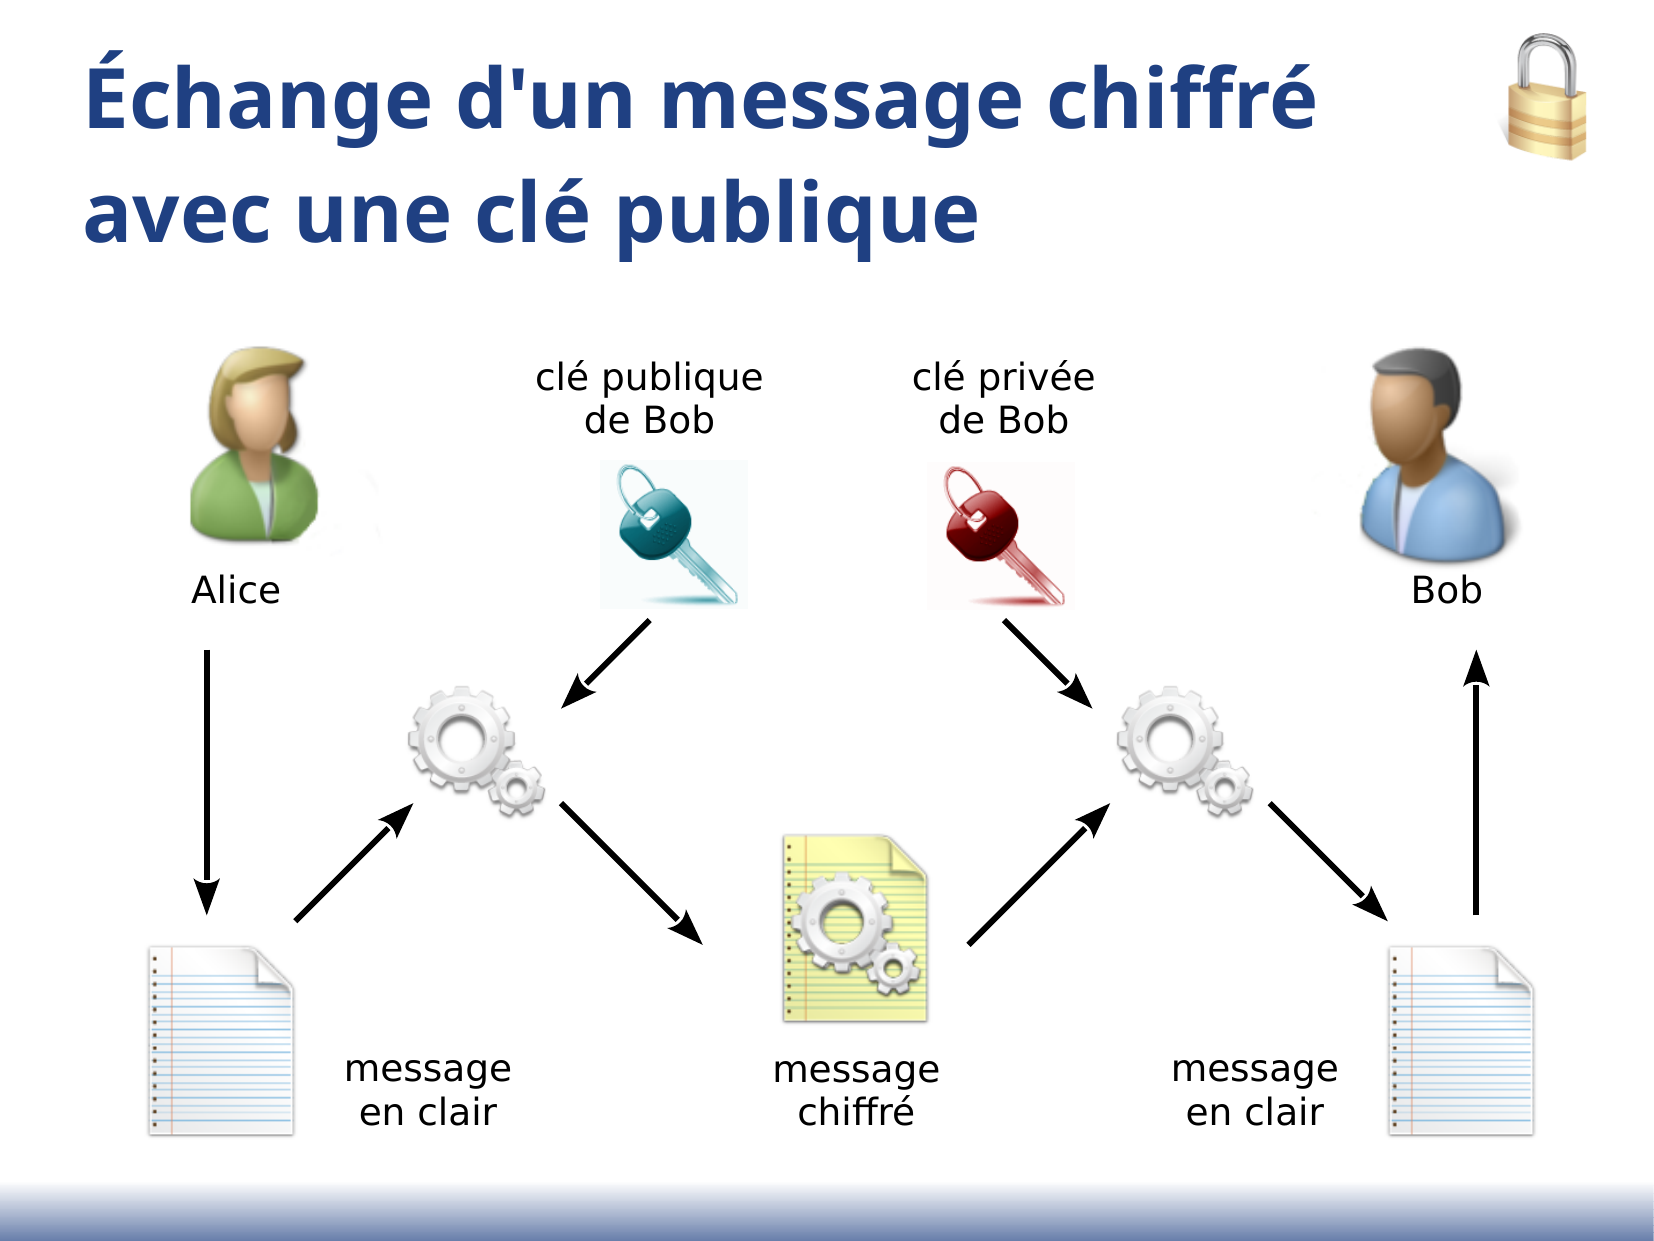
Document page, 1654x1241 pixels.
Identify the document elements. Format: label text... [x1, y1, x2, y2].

text_box clé publique de Bob [501, 348, 798, 451]
picture [752, 826, 960, 1034]
picture [118, 938, 325, 1146]
picture [1476, 29, 1613, 166]
picture [927, 462, 1075, 610]
text_box Alice [147, 561, 325, 620]
text_box message chiffré [738, 1040, 975, 1143]
picture [1358, 938, 1565, 1146]
picture [118, 324, 385, 592]
picture [600, 460, 748, 609]
text_box message en clair [1151, 1039, 1359, 1142]
title Échange d'un message chiffré avec une clé publique [82, 49, 1571, 257]
picture [1298, 324, 1565, 592]
picture [401, 679, 550, 827]
text_box clé privée de Bob [885, 348, 1123, 451]
picture [1110, 679, 1258, 827]
text_box message en clair [324, 1039, 532, 1142]
text_box Bob [1358, 561, 1536, 620]
